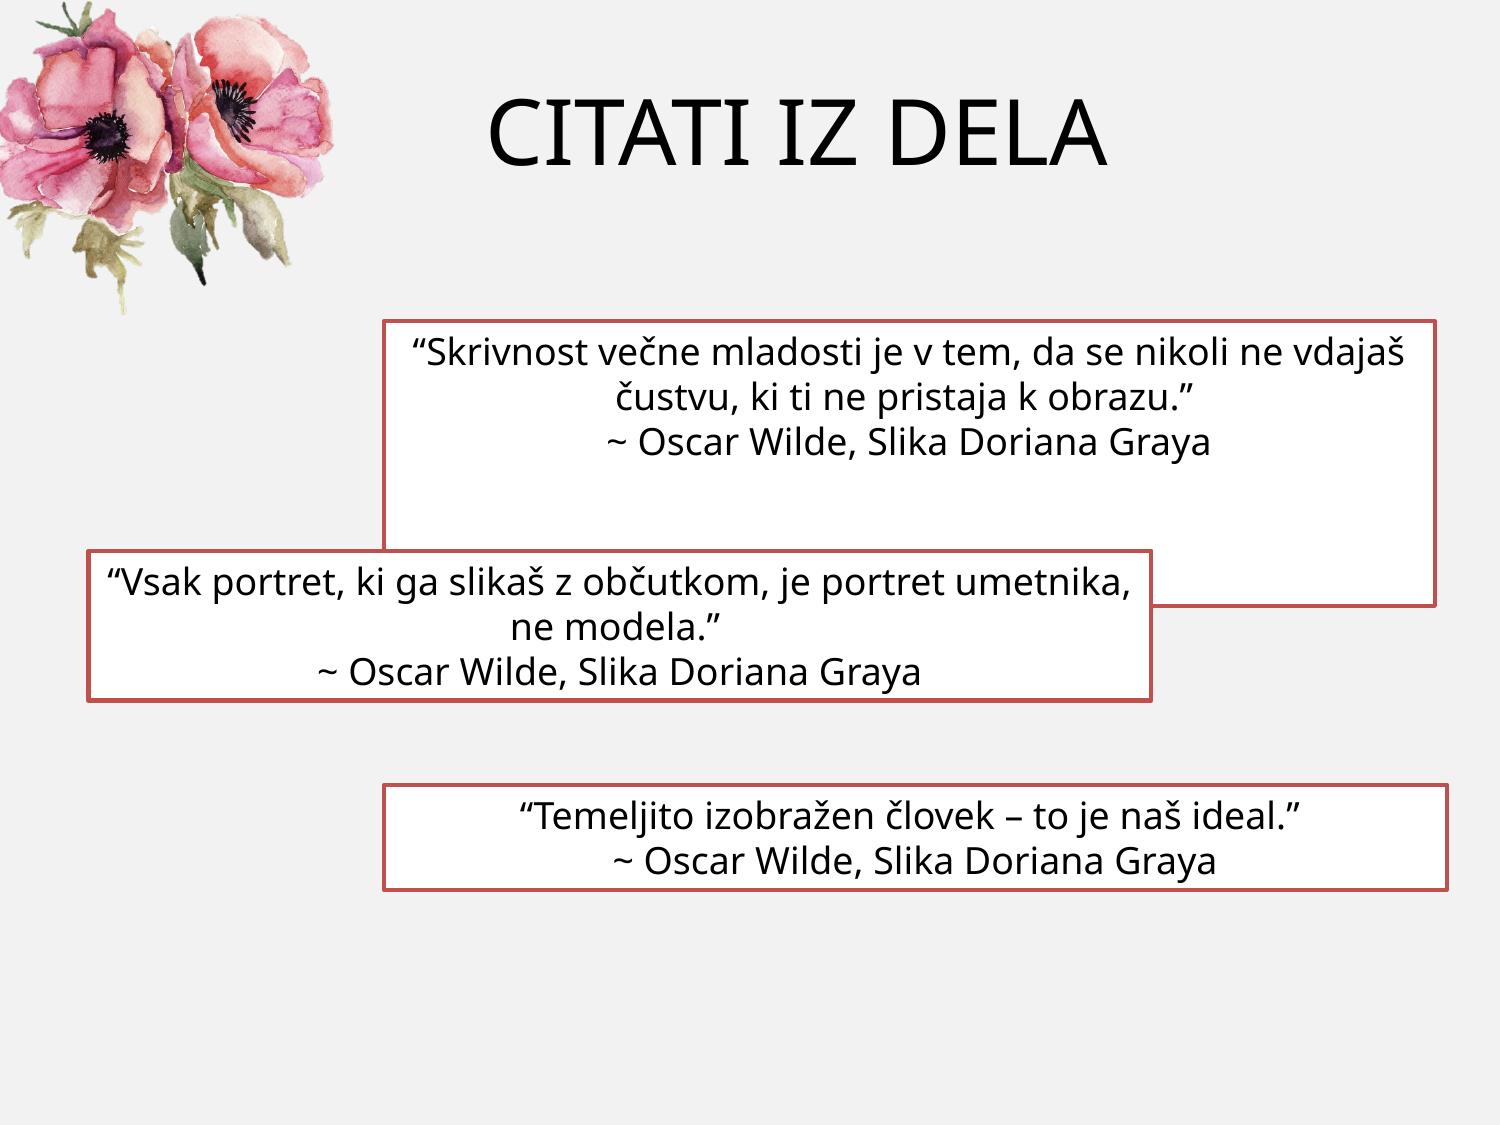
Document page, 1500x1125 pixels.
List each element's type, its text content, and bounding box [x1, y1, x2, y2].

text_box “Temeljito izobražen človek – to je naš ideal.” ~ Oscar Wilde, Slika Doriana Graya [383, 784, 1447, 890]
text_box CITATI IZ DELA [437, 66, 1158, 192]
picture [0, 0, 363, 315]
text_box “Skrivnost večne mladosti je v tem, da se nikoli ne vdajaš čustvu, ki ti ne pristaja k obrazu.” ~ Oscar Wilde, Slika Doriana Graya [383, 321, 1435, 606]
text_box “Vsak portret, ki ga slikaš z občutkom, je portret umetnika, ne modela.” ~ Oscar Wilde, Slika Doriana Graya [88, 550, 1152, 701]
